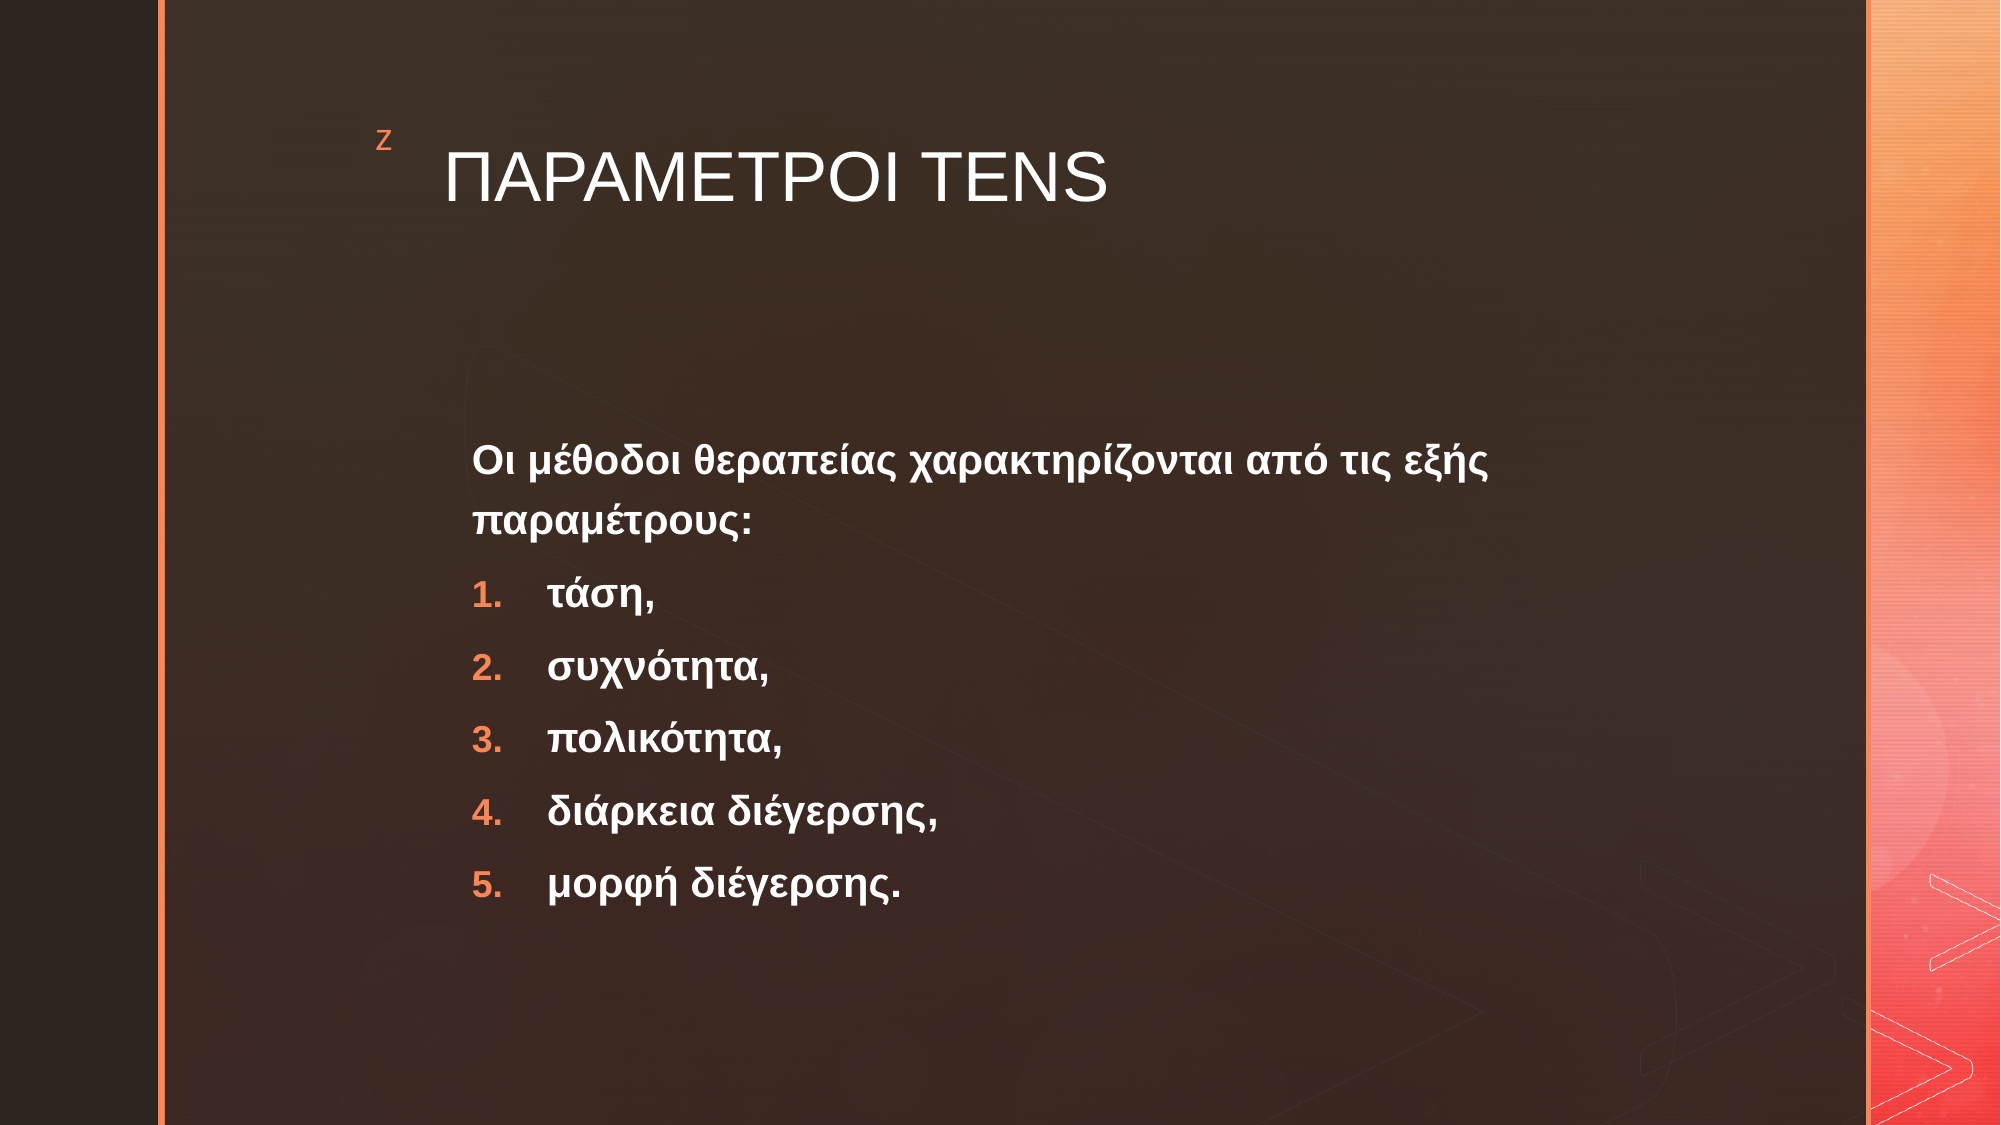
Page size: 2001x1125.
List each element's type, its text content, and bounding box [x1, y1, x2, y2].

title ΠΑΡΑΜΕΤΡΟΙ ΤΕΝS [428, 132, 1734, 310]
list Οι μέθοδοι θεραπείας χαρακτηρίζονται από τις εξής παραμέτρους: τάση, συχνότητα, πολικότητα, διάρκεια διέγερσης, μορφή διέγερσης. [454, 336, 1734, 993]
